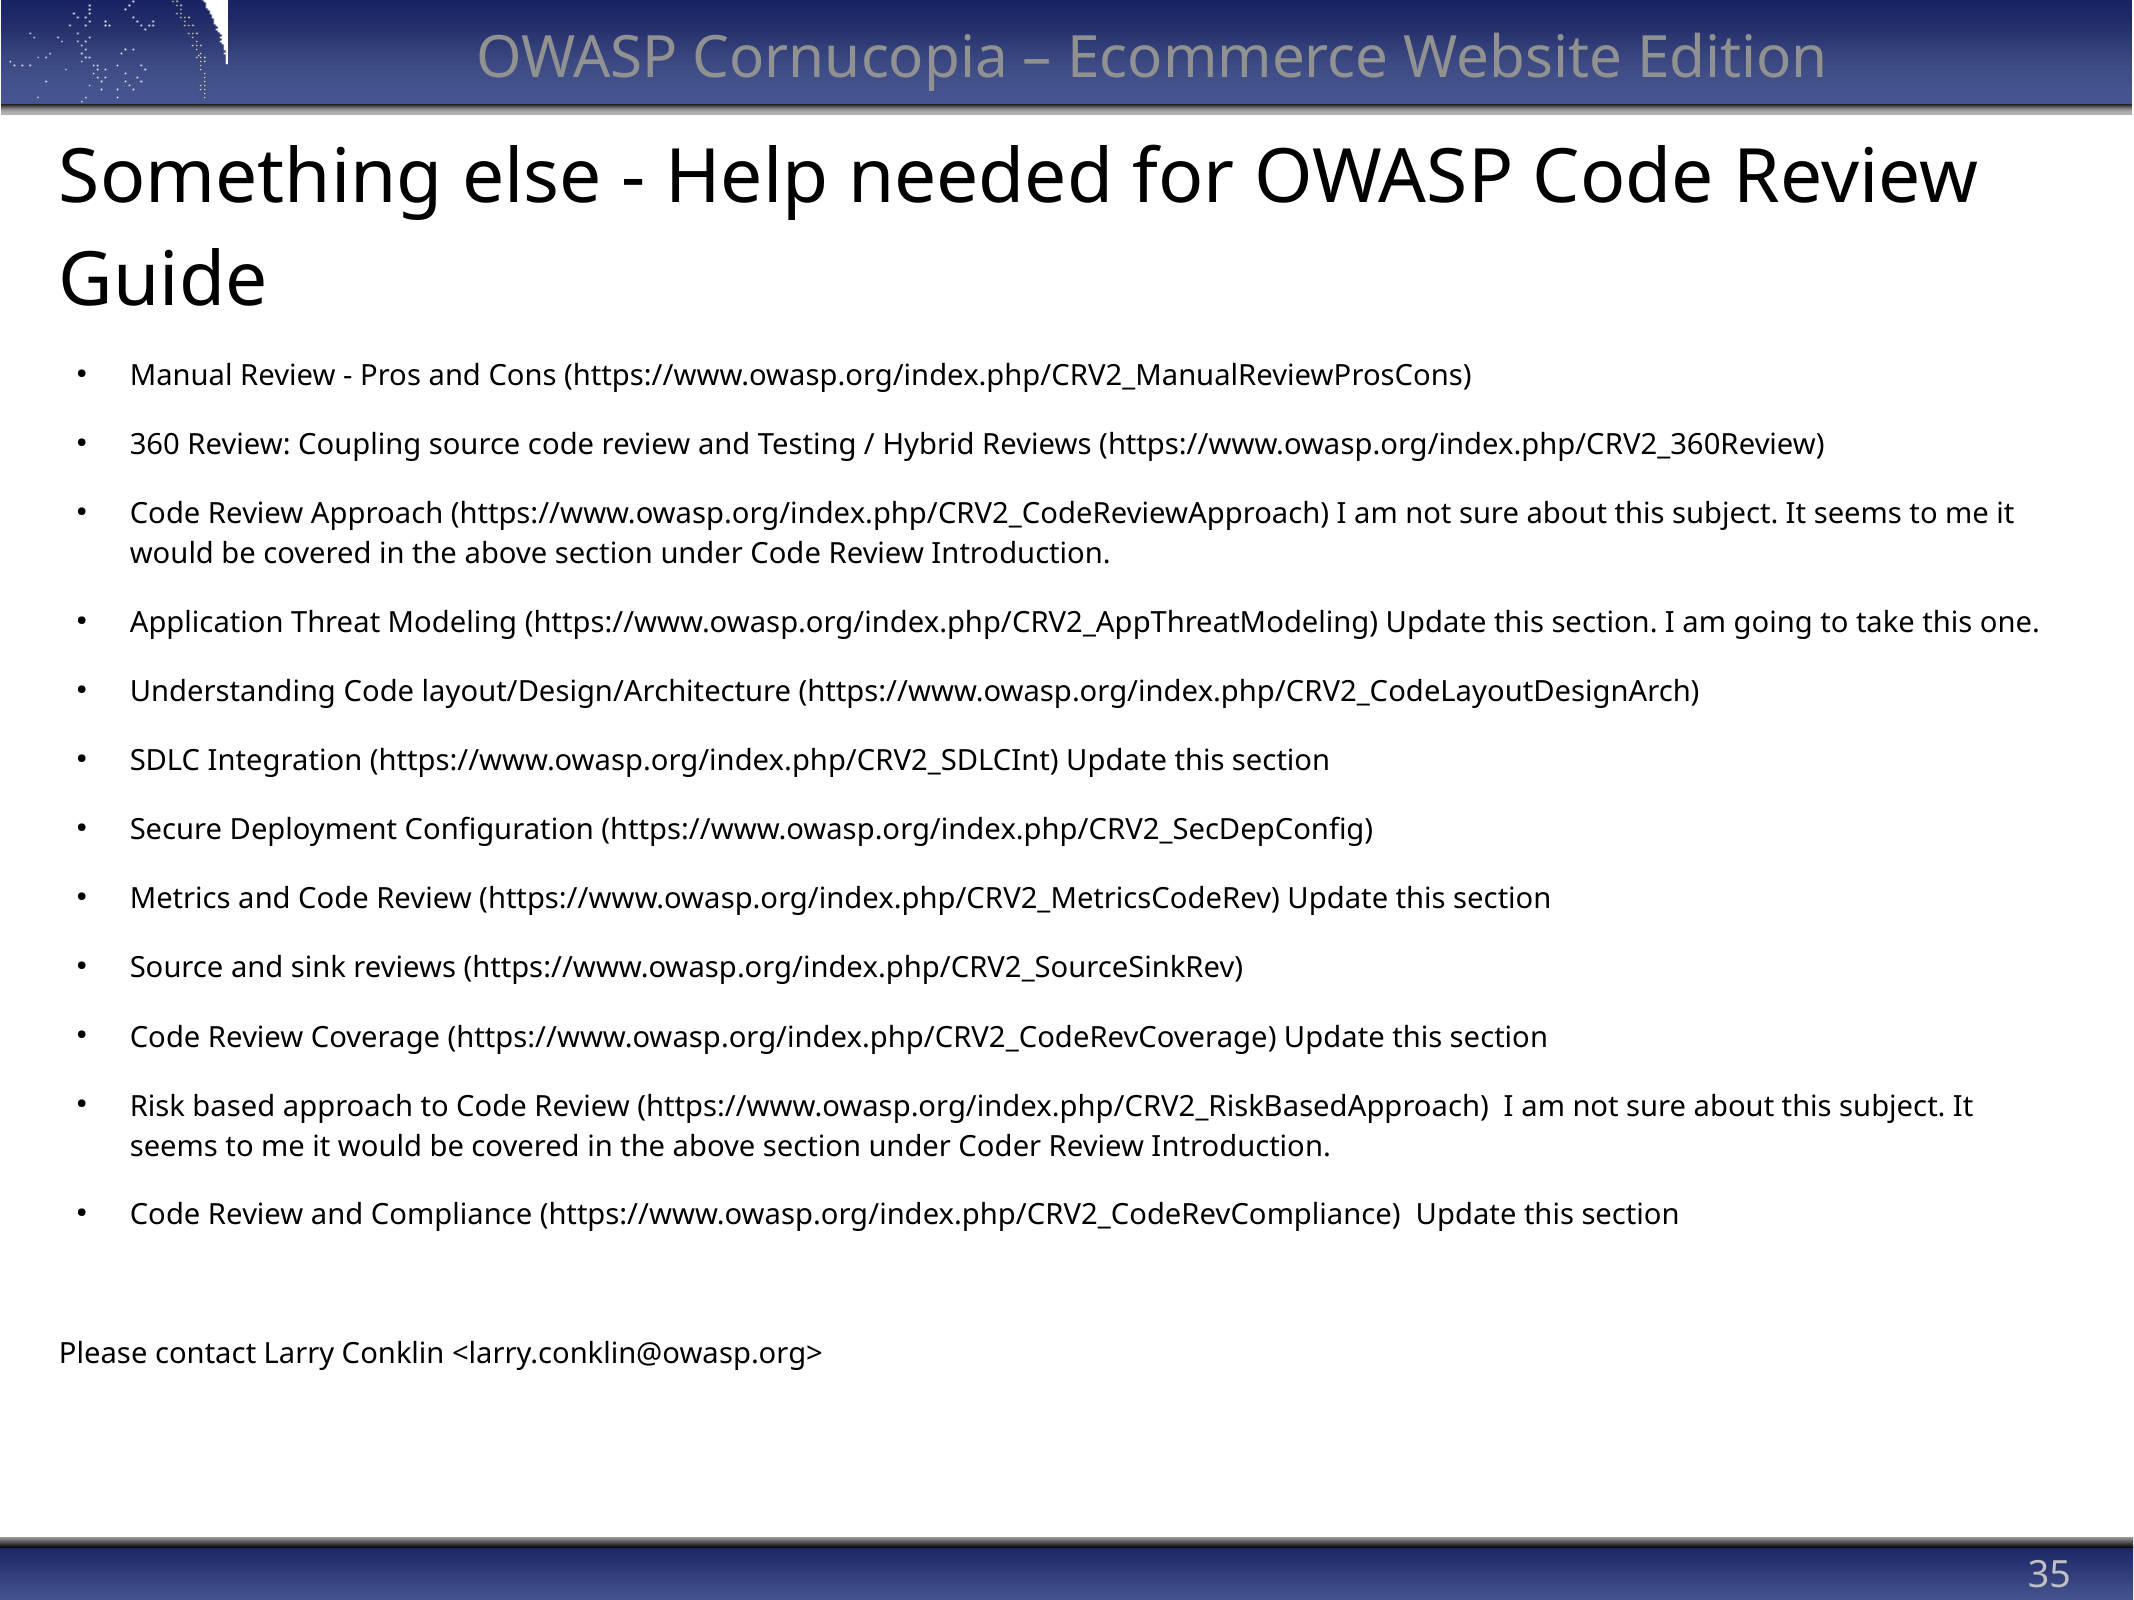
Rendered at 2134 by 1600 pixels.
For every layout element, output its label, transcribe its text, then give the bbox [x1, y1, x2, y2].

list Manual Review - Pros and Cons (https://www.owasp.org/index.php/CRV2_ManualReviewProsCons) 360 Review: Coupling source code review and Testing / Hybrid Reviews (https://www.owasp.org/index.php/CRV2_360Review) Code Review Approach (https://www.owasp.org/index.php/CRV2_CodeReviewApproach) I am not sure about this subject. It seems to me it would be covered in the above section under Code Review Introduction. Application Threat Modeling (https://www.owasp.org/index.php/CRV2_AppThreatModeling) Update this section. I am going to take this one. Understanding Code layout/Design/Architecture (https://www.owasp.org/index.php/CRV2_CodeLayoutDesignArch) SDLC Integration (https://www.owasp.org/index.php/CRV2_SDLCInt) Update this section Secure Deployment Configuration (https://www.owasp.org/index.php/CRV2_SecDepConfig) Metrics and Code Review (https://www.owasp.org/index.php/CRV2_MetricsCodeRev) Update this section Source and sink reviews (https://www.owasp.org/index.php/CRV2_SourceSinkRev) Code Review Coverage (https://www.owasp.org/index.php/CRV2_CodeRevCoverage) Update this section Risk based approach to Code Review (https://www.owasp.org/index.php/CRV2_RiskBasedApproach) I am not sure about this subject. It seems to me it would be covered in the above section under Coder Review Introduction. Code Review and Compliance (https://www.owasp.org/index.php/CRV2_CodeRevCompliance) Update this section Please contact Larry Conklin <larry.conklin@owasp.org> [58, 354, 2067, 1536]
title Something else - Help needed for OWASP Code Review Guide [58, 124, 2126, 325]
